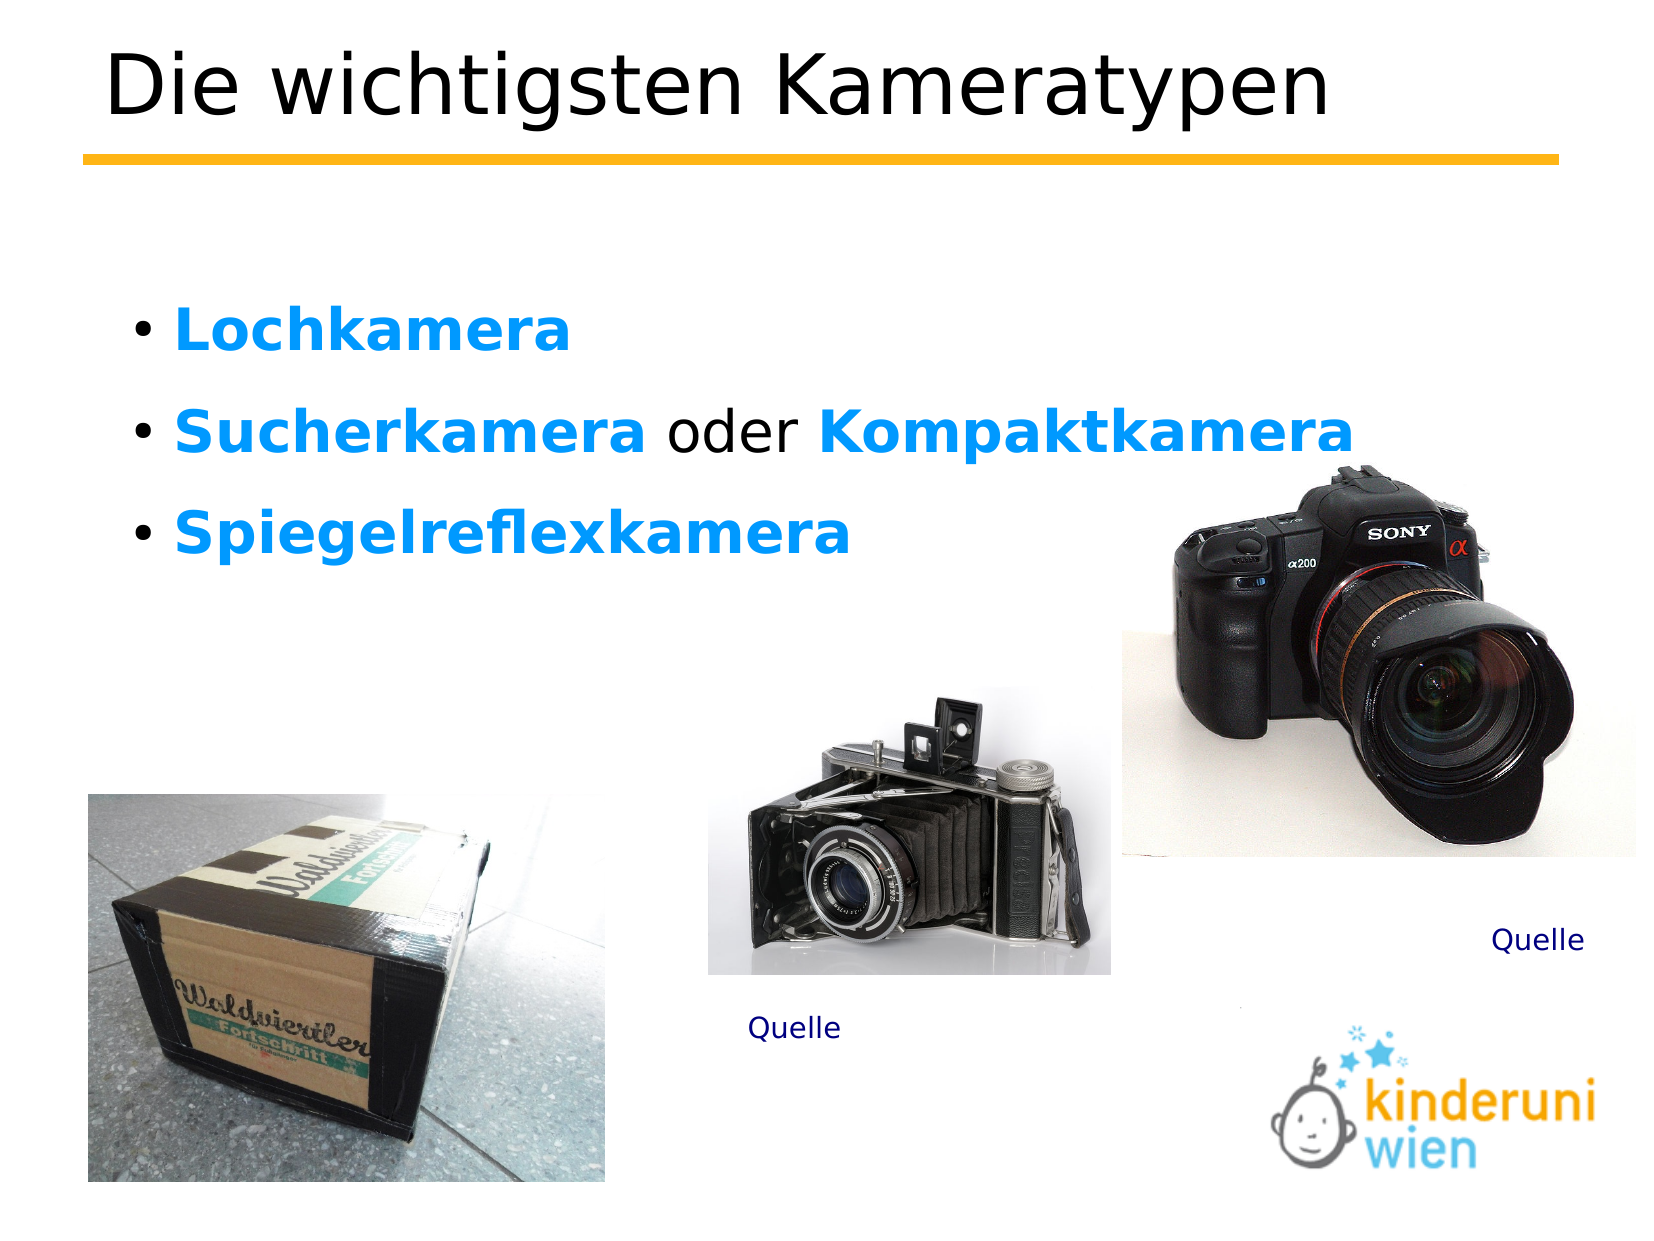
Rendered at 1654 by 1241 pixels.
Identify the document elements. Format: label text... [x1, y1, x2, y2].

text_box Lochkamera Sucherkamera oder Kompaktkamera Spiegelreflexkamera [118, 255, 1447, 629]
picture [1122, 451, 1636, 857]
title Die wichtigsten Kameratypen [88, 29, 1506, 142]
text_box Quelle [732, 1003, 857, 1054]
picture [708, 686, 1111, 975]
picture [88, 794, 605, 1182]
picture [1240, 1007, 1631, 1211]
text_box Quelle [1476, 915, 1601, 965]
